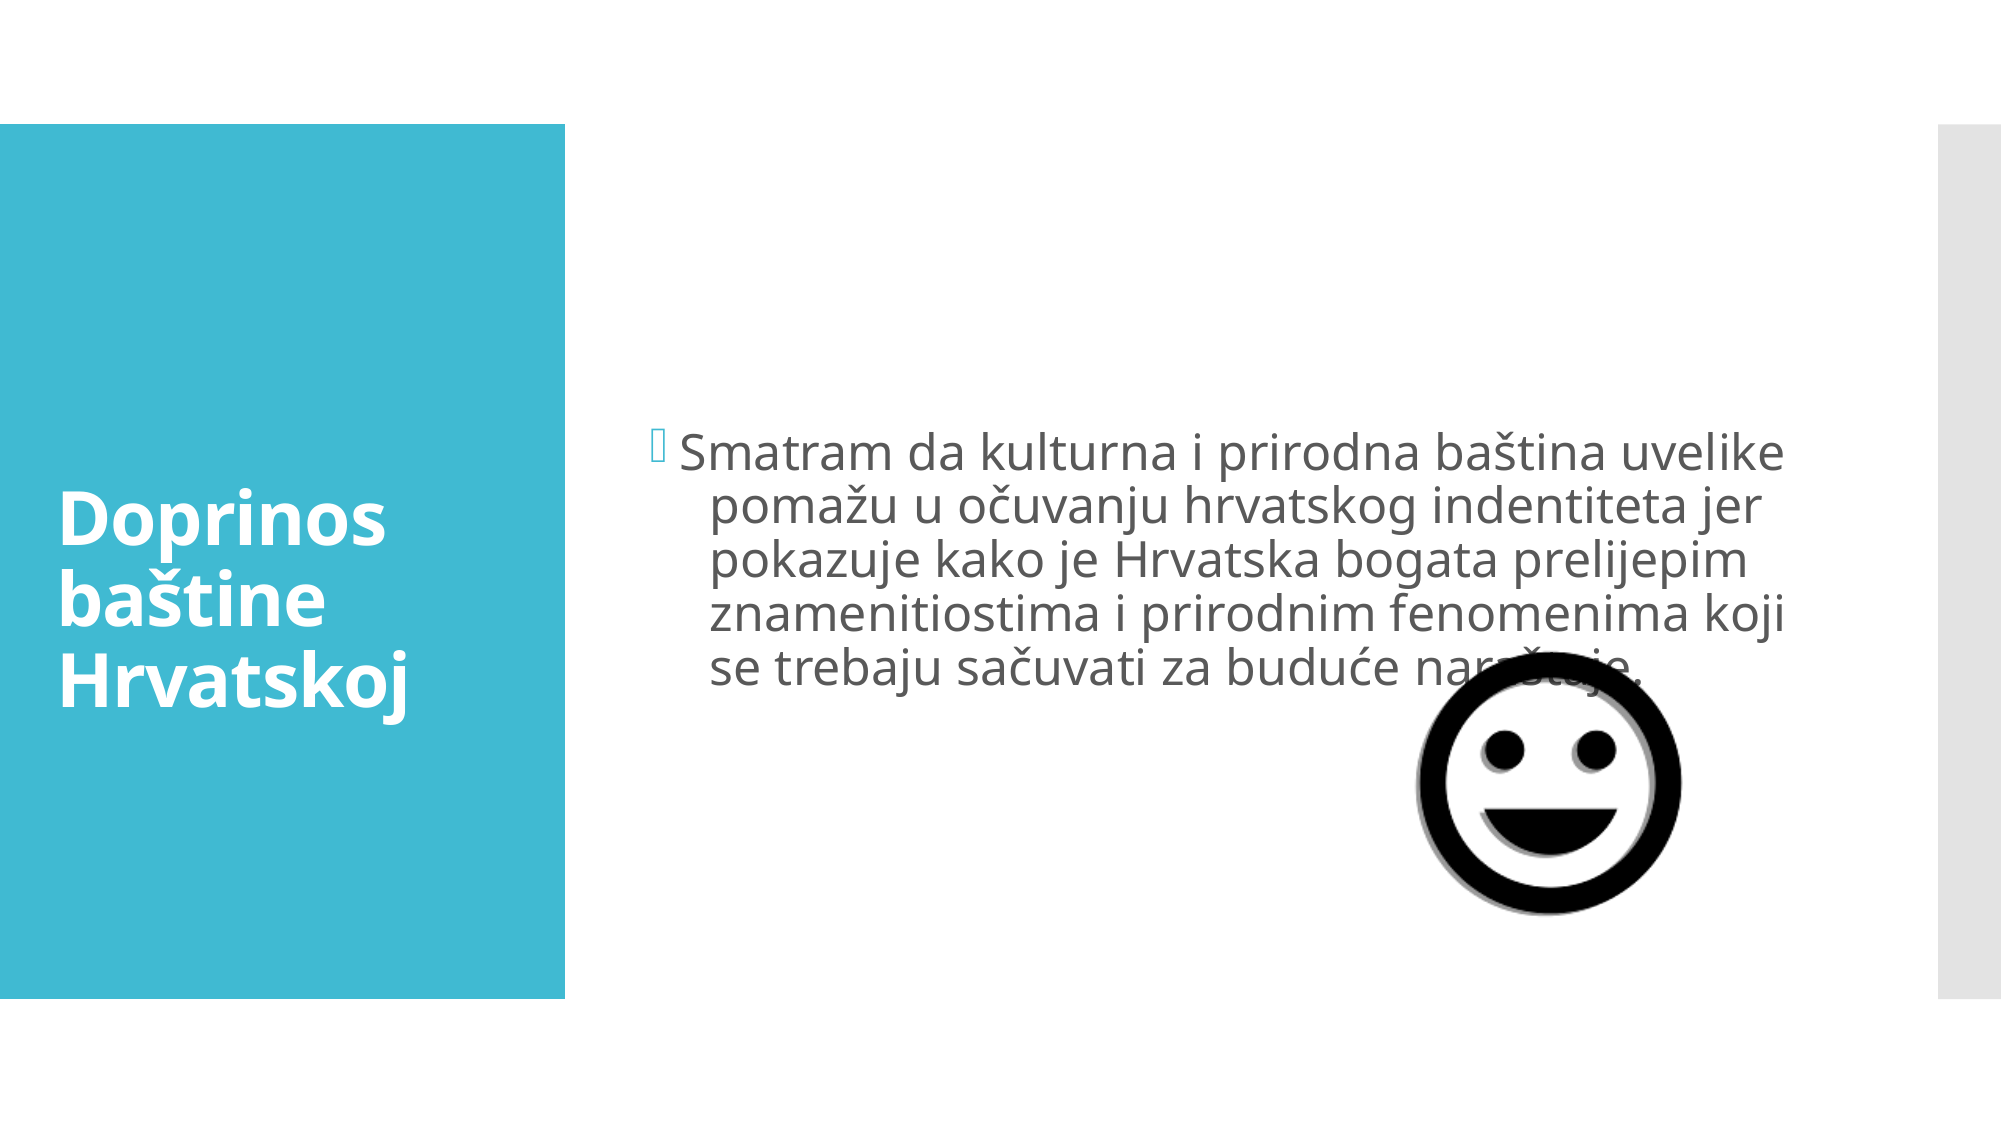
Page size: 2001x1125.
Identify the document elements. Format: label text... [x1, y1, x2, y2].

picture [1394, 626, 1708, 940]
list Smatram da kulturna i prirodna baština uvelike pomažu u očuvanju hrvatskog indentiteta jer pokazuje kako je Hrvatska bogata prelijepim znamenitiostima i prirodnim fenomenima koji se trebaju sačuvati za buduće naraštaje. [634, 141, 1835, 982]
title Doprinos baštine Hrvatskoj [41, 184, 526, 940]
